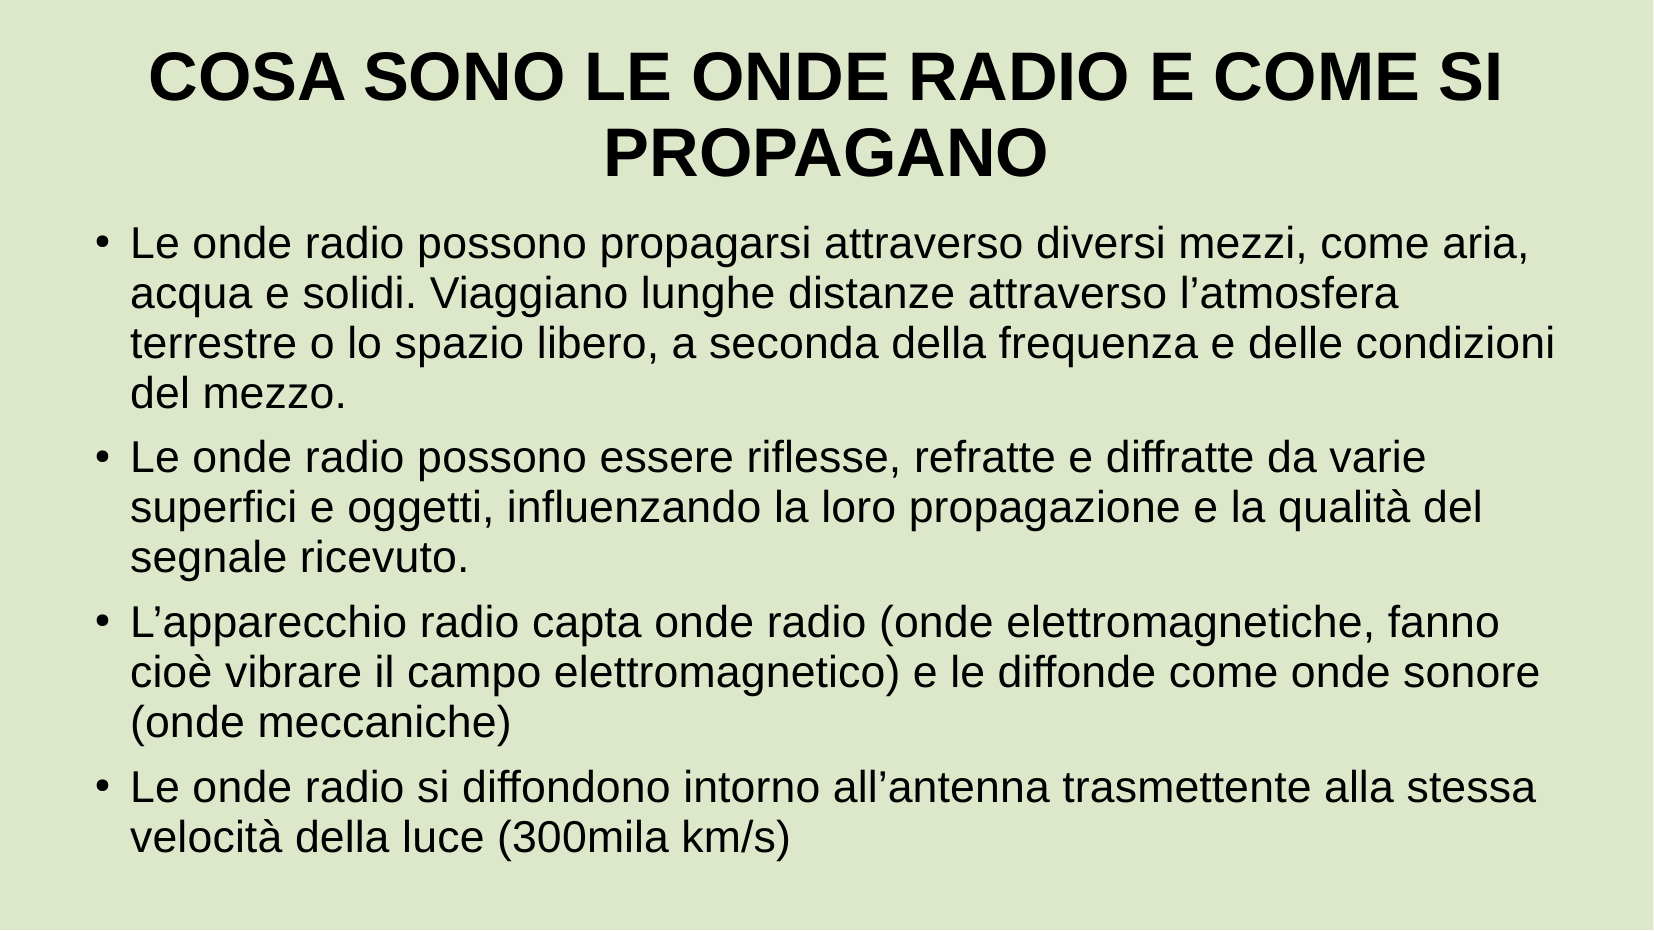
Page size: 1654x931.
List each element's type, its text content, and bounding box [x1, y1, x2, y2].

title COSA SONO LE ONDE RADIO E COME SI PROPAGANO [82, 37, 1571, 193]
list Le onde radio possono propagarsi attraverso diversi mezzi, come aria, acqua e solidi. Viaggiano lunghe distanze attraverso l’atmosfera terrestre o lo spazio libero, a seconda della frequenza e delle condizioni del mezzo. Le onde radio possono essere riflesse, refratte e diffratte da varie superfici e oggetti, influenzando la loro propagazione e la qualità del segnale ricevuto. L’apparecchio radio capta onde radio (onde elettromagnetiche, fanno cioè vibrare il campo elettromagnetico) e le diffonde come onde sonore (onde meccaniche) Le onde radio si diffondono intorno all’antenna trasmettente alla stessa velocità della luce (300mila km/s) [82, 217, 1571, 863]
